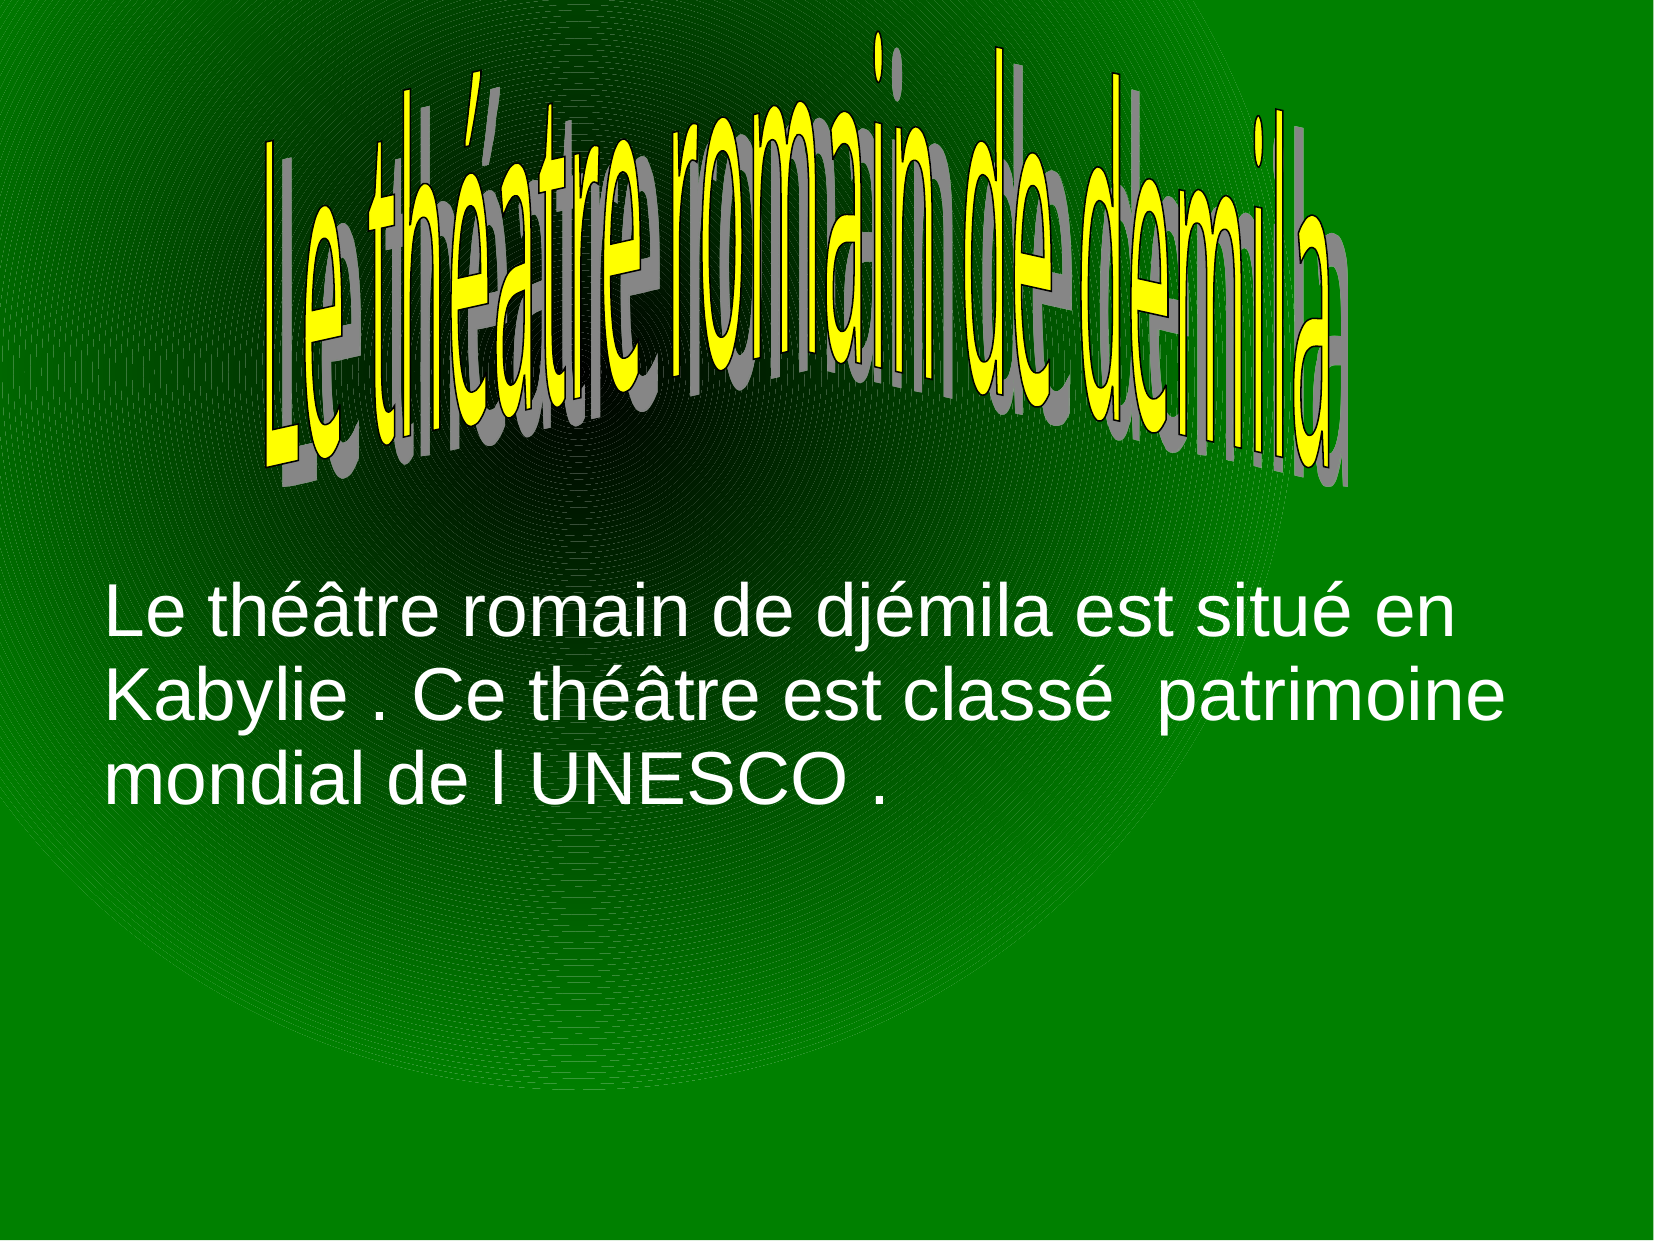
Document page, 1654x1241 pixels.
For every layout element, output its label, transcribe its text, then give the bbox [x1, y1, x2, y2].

text_box Le théatre romain de demila [403, 88, 440, 438]
text_box Le théatre romain de demila [573, 145, 600, 400]
text_box Le théatre romain de demila [538, 103, 566, 408]
text_box Le théatre romain de demila [464, 70, 482, 147]
text_box Le théatre romain de demila [265, 140, 299, 468]
text_box Le théatre romain de demila [1080, 72, 1120, 422]
text_box Le théatre romain de demila [964, 46, 1003, 396]
text_box Le théatre romain de demila [603, 139, 641, 393]
text_box Le théatre romain de demila [672, 123, 698, 378]
text_box Le théatre romain de demila [1014, 152, 1052, 407]
text_box Le théatre romain de demila [495, 163, 532, 418]
text_box Le théatre romain de demila [1275, 109, 1283, 458]
text_box Le théatre romain de demila [1130, 178, 1168, 433]
text_box Le théâtre romain de djémila est situé en Kabylie . Ce théâtre est classé patrimoine mondial de l UNESCO . [88, 561, 1625, 828]
text_box Le théatre romain de demila [826, 111, 862, 364]
text_box Le théatre romain de demila [304, 205, 342, 459]
text_box Le théatre romain de demila [753, 100, 816, 360]
text_box Le théatre romain de demila [450, 173, 489, 427]
text_box Le théatre romain de demila [895, 126, 933, 380]
text_box Le théatre romain de demila [701, 117, 743, 371]
text_box Le théatre romain de demila [874, 121, 882, 369]
text_box Le théatre romain de demila [1179, 189, 1242, 449]
text_box Le théatre romain de demila [1293, 215, 1329, 468]
text_box Le théatre romain de demila [368, 141, 395, 446]
text_box Le théatre romain de demila [1254, 206, 1262, 453]
